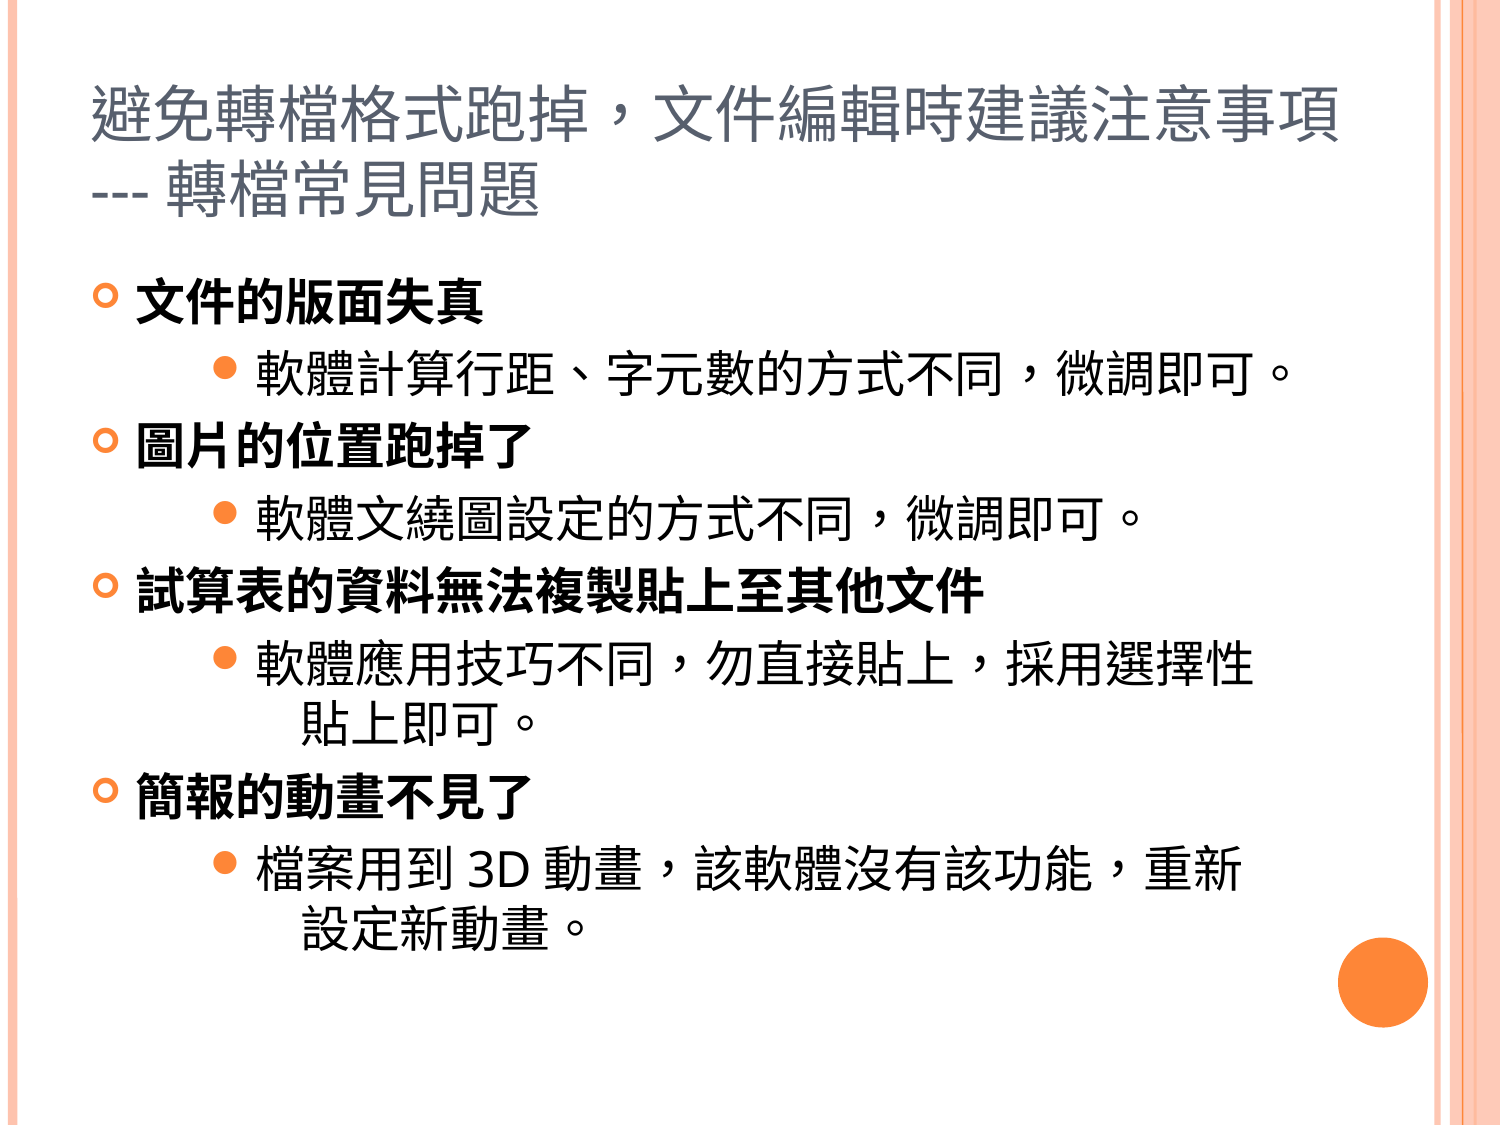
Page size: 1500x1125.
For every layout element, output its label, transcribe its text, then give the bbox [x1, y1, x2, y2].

list 文件的版面失真 軟體計算行距、字元數的方式不同，微調即可。 圖片的位置跑掉了 軟體文繞圖設定的方式不同，微調即可。 試算表的資料無法複製貼上至其他文件 軟體應用技巧不同，勿直接貼上，採用選擇性貼上即可。 簡報的動畫不見了 檔案用到3D動畫，該軟體沒有該功能，重新設定新動畫。 [75, 262, 1300, 1062]
title 避免轉檔格式跑掉，文件編輯時建議注意事項 ---轉檔常見問題 [75, 45, 1424, 233]
